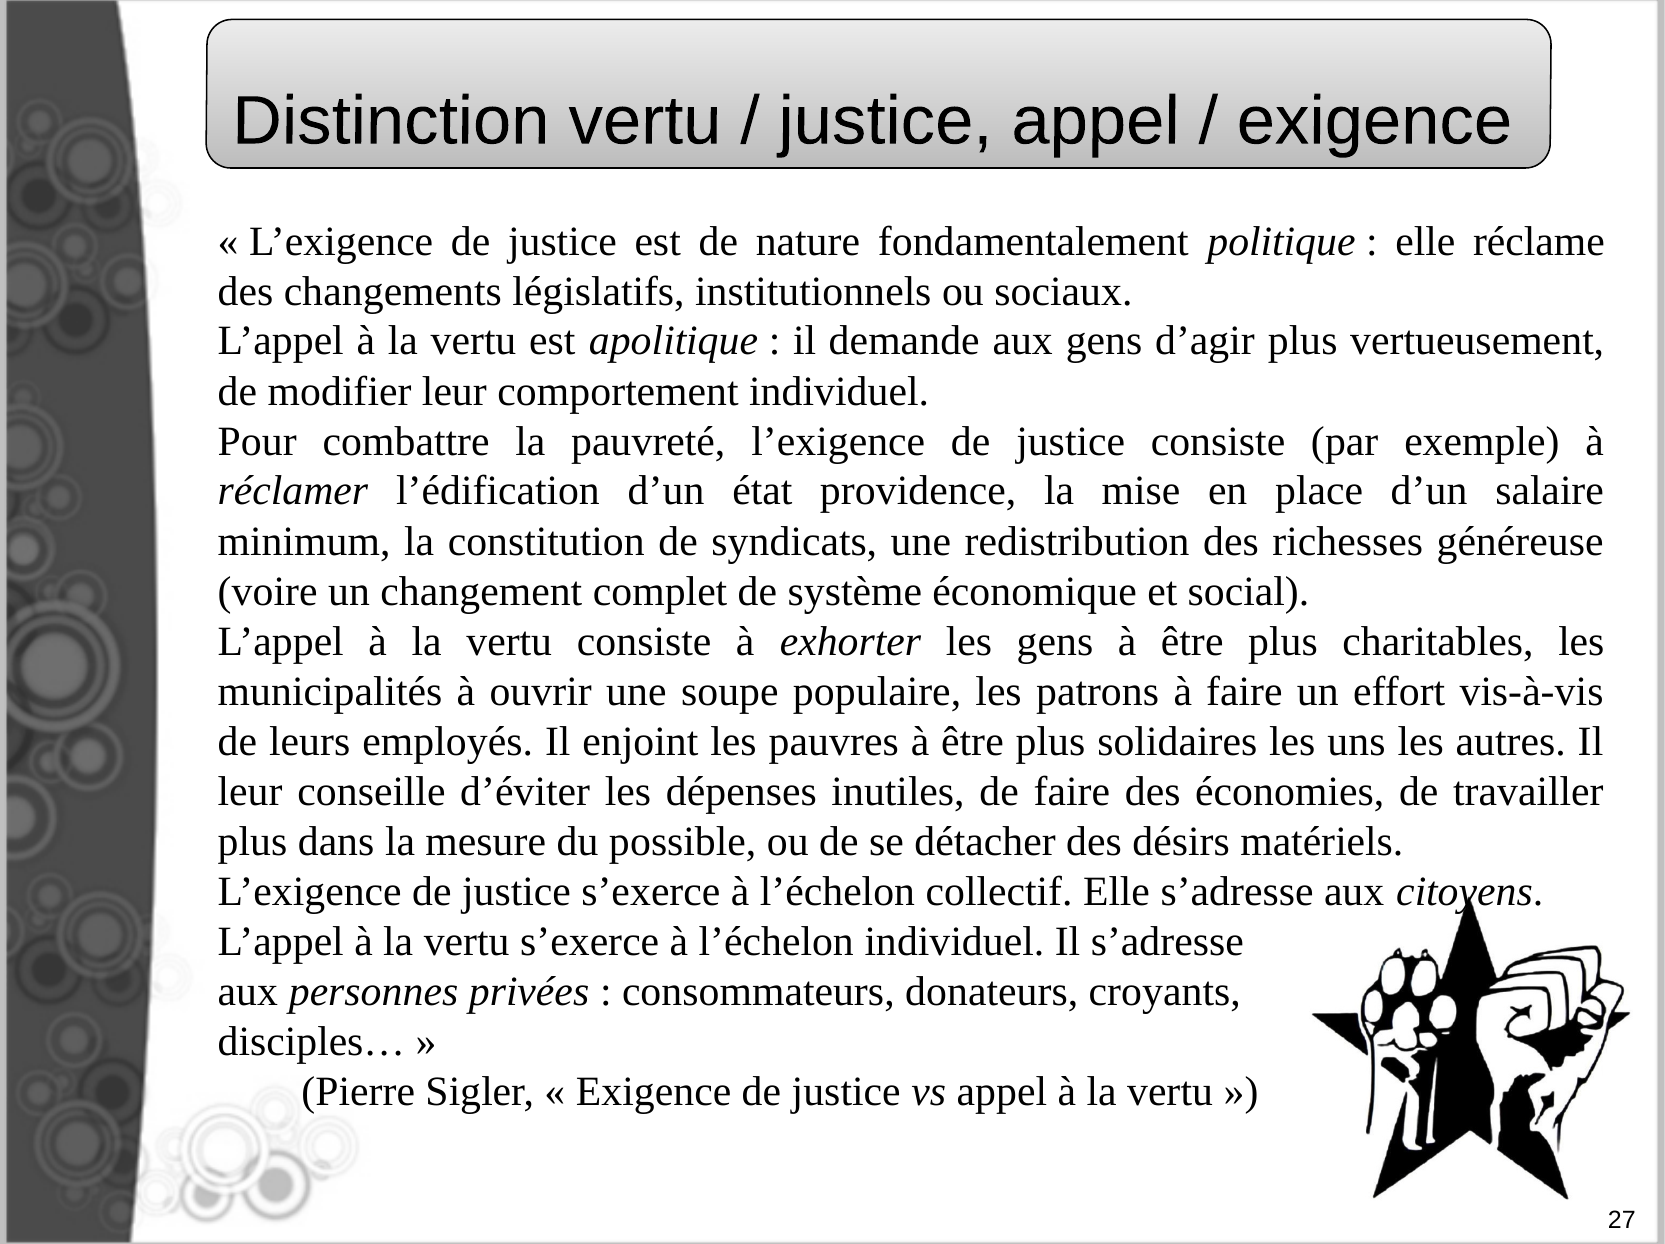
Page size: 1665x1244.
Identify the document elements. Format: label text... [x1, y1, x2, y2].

text_box 27 [1297, 1195, 1645, 1242]
picture [3, 0, 1662, 1244]
text_box Distinction vertu / justice, appel / exigence [224, 67, 1550, 165]
text_box « L’exigence de justice est de nature fondamentalement politique : elle réclame des changements législatifs, institutionnels ou sociaux. L’appel à la vertu est apolitique : il demande aux gens d’agir plus vertueusement, de modifier leur comportement individuel. Pour combattre la pauvreté, l’exigence de justice consiste (par exemple) à réclamer l’édification d’un état providence, la mise en place d’un salaire minimum, la constitution de syndicats, une redistribution des richesses généreuse (voire un changement complet de système économique et social). L’appel à la vertu consiste à exhorter les gens à être plus charitables, les municipalités à ouvrir une soupe populaire, les patrons à faire un effort vis-à-vis de leurs employés. Il enjoint les pauvres à être plus solidaires les uns les autres. Il leur conseille d’éviter les dépenses inutiles, de faire des économies, de travailler plus dans la mesure du possible, ou de se détacher des désirs matériels. L’exigence de justice s’exerce à l’échelon collectif. Elle s’adresse aux citoyens. L’appel à la vertu s’exerce à l’échelon individuel. Il s’adresse aux personnes privées : consommateurs, donateurs, croyants, disciples… » (Pierre Sigler, « Exigence de justice vs appel à la vertu ») [217, 213, 1606, 1114]
text_box [206, 19, 1552, 169]
